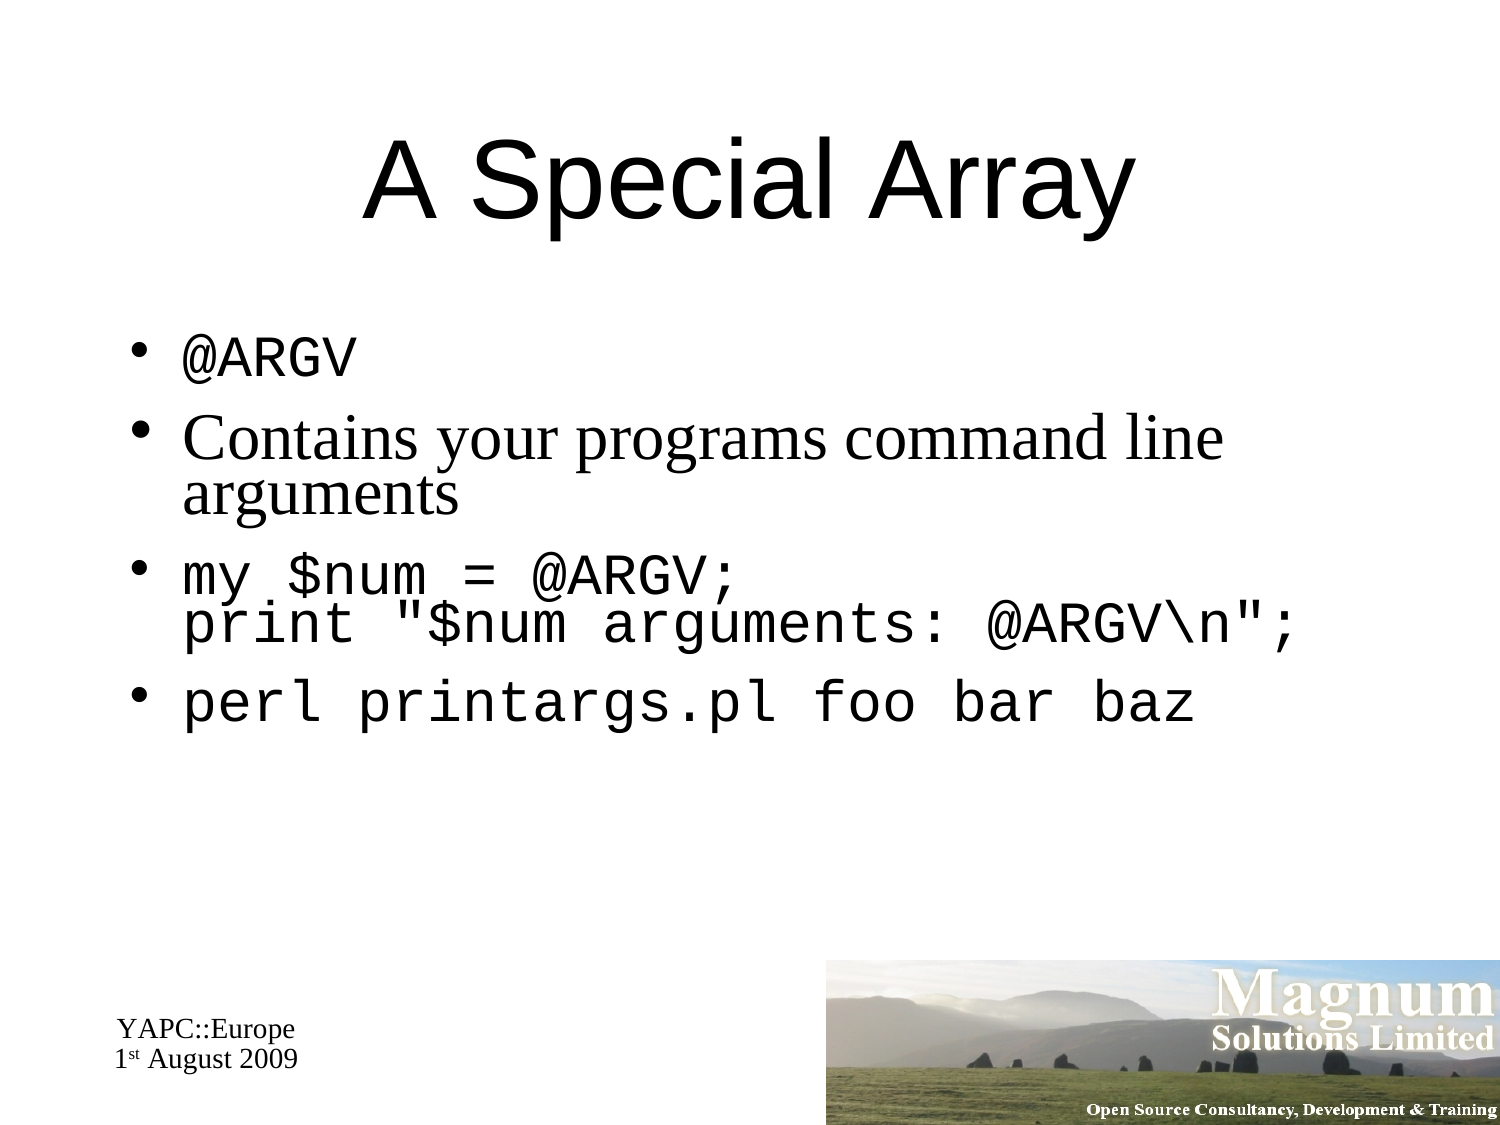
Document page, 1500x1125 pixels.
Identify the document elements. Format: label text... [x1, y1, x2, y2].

list @ARGV Contains your programs command line arguments my $num = @ARGV; print "$num arguments: @ARGV\n"; perl printargs.pl foo bar baz [112, 337, 1388, 749]
picture [826, 960, 1500, 1125]
title A Special Array [112, 62, 1388, 250]
